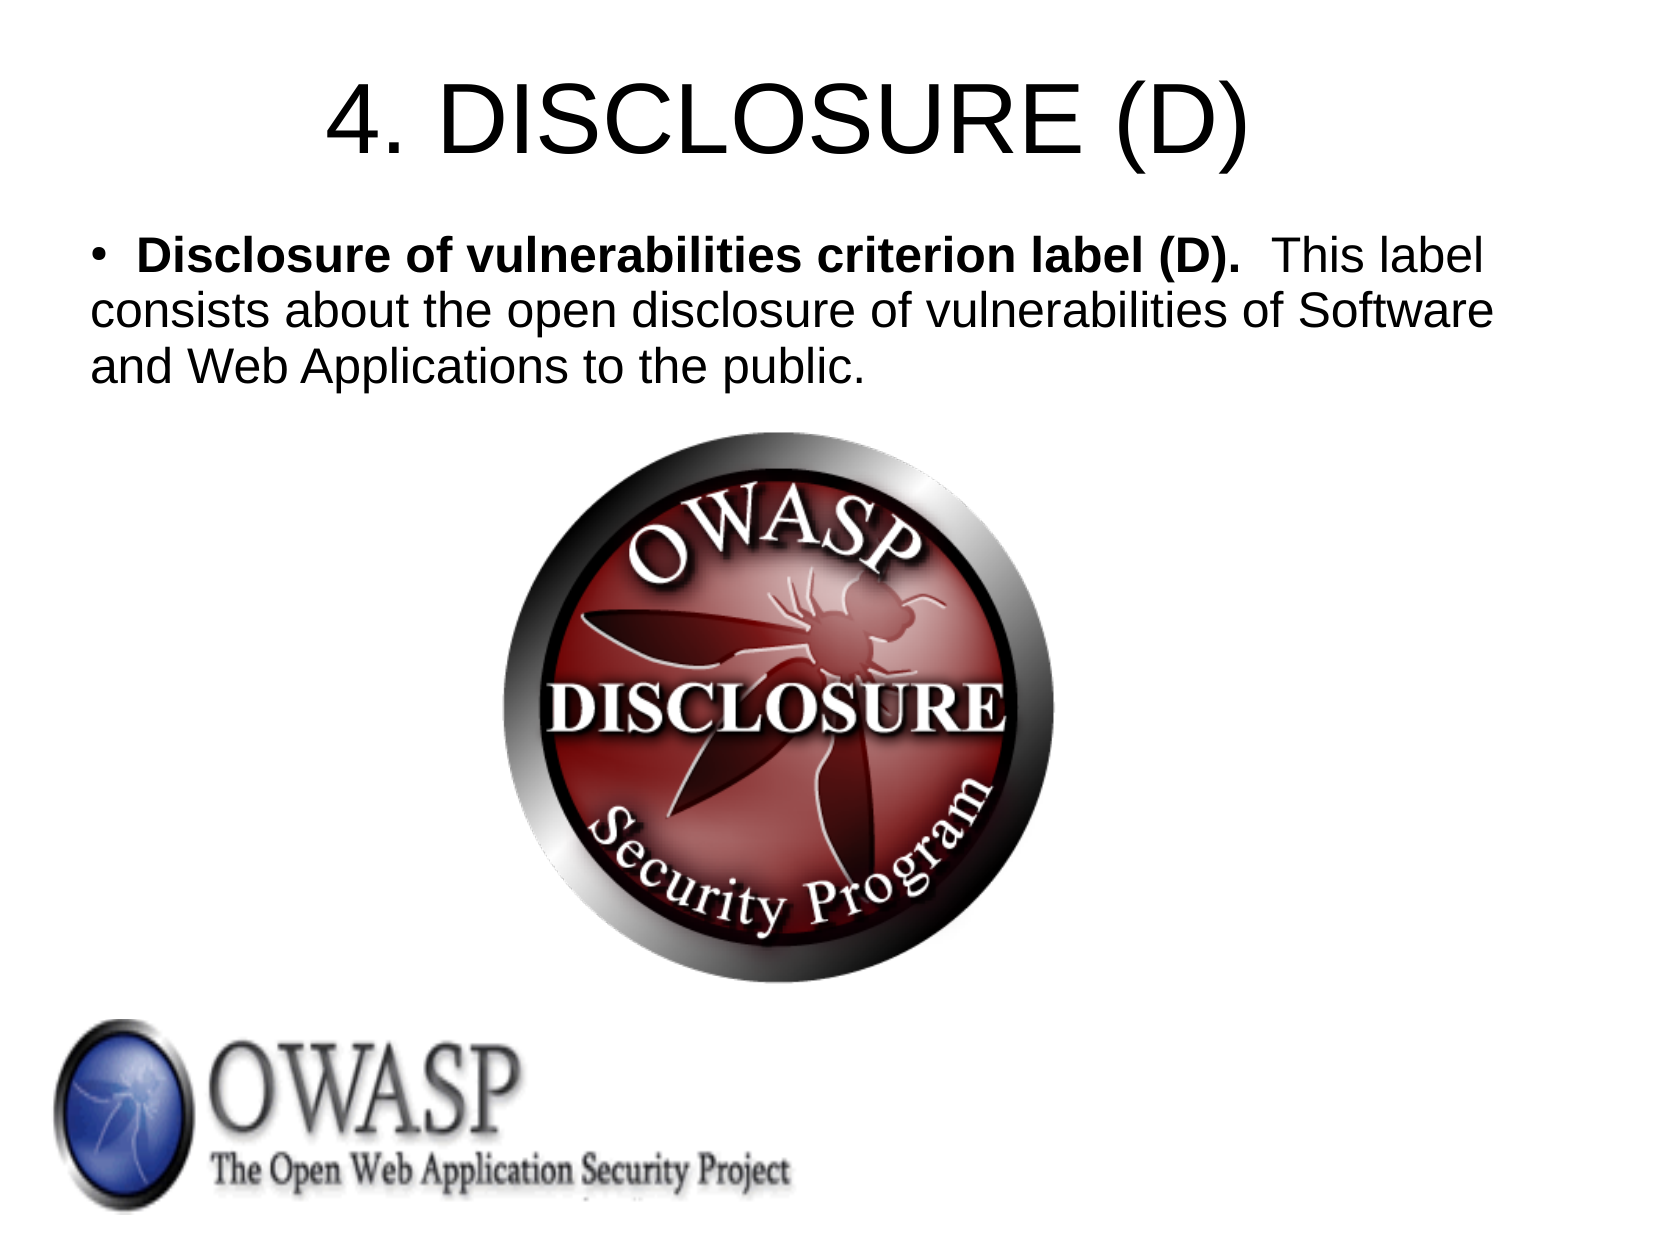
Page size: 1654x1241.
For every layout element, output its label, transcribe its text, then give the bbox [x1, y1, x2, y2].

title 4. DISCLOSURE (D) [45, 15, 1534, 223]
picture [495, 422, 1063, 991]
picture [45, 1019, 811, 1216]
subtitle Disclosure of vulnerabilities criterion label (D). This label consists about the open disclosure of vulnerabilities of Software and Web Applications to the public. [90, 170, 1546, 841]
